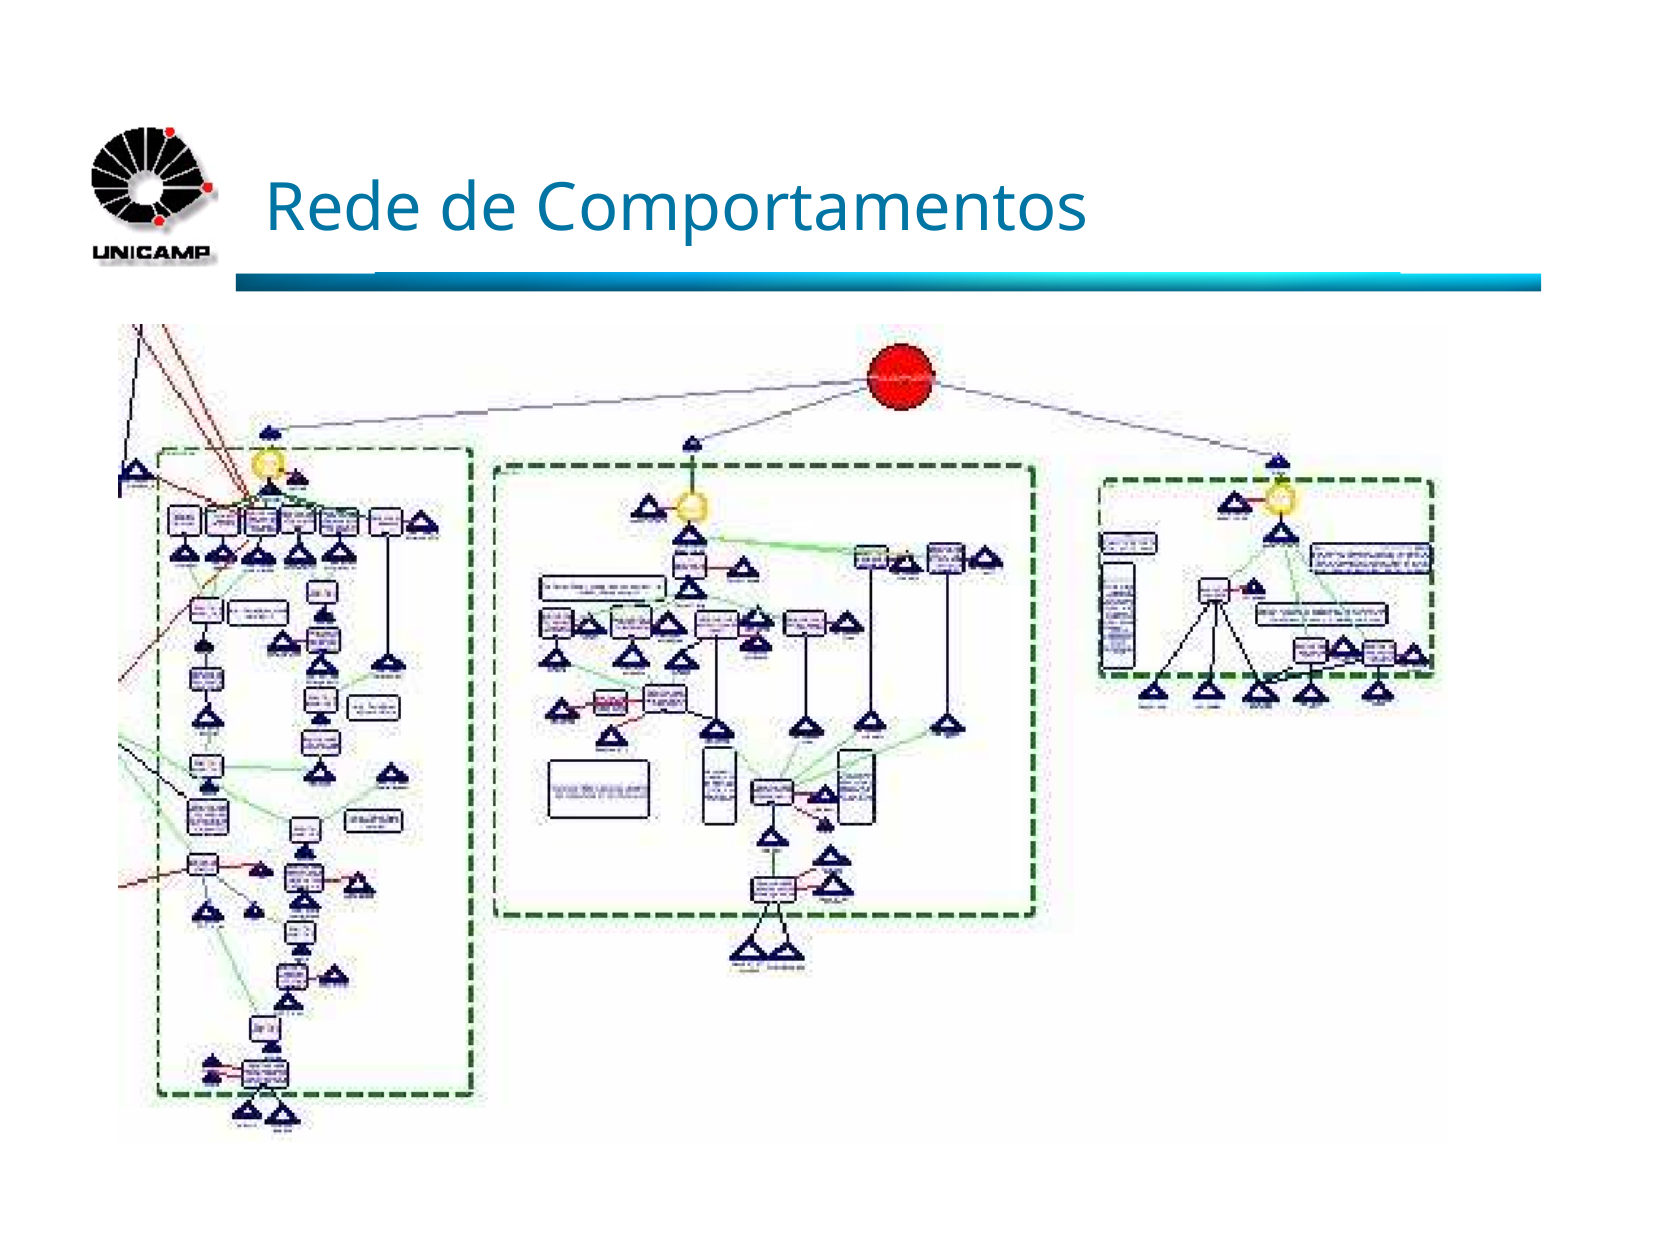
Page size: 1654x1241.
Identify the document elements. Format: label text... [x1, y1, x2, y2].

picture [118, 324, 1476, 1148]
title Rede de Comportamentos [264, 50, 1534, 243]
picture [125, 272, 1654, 295]
